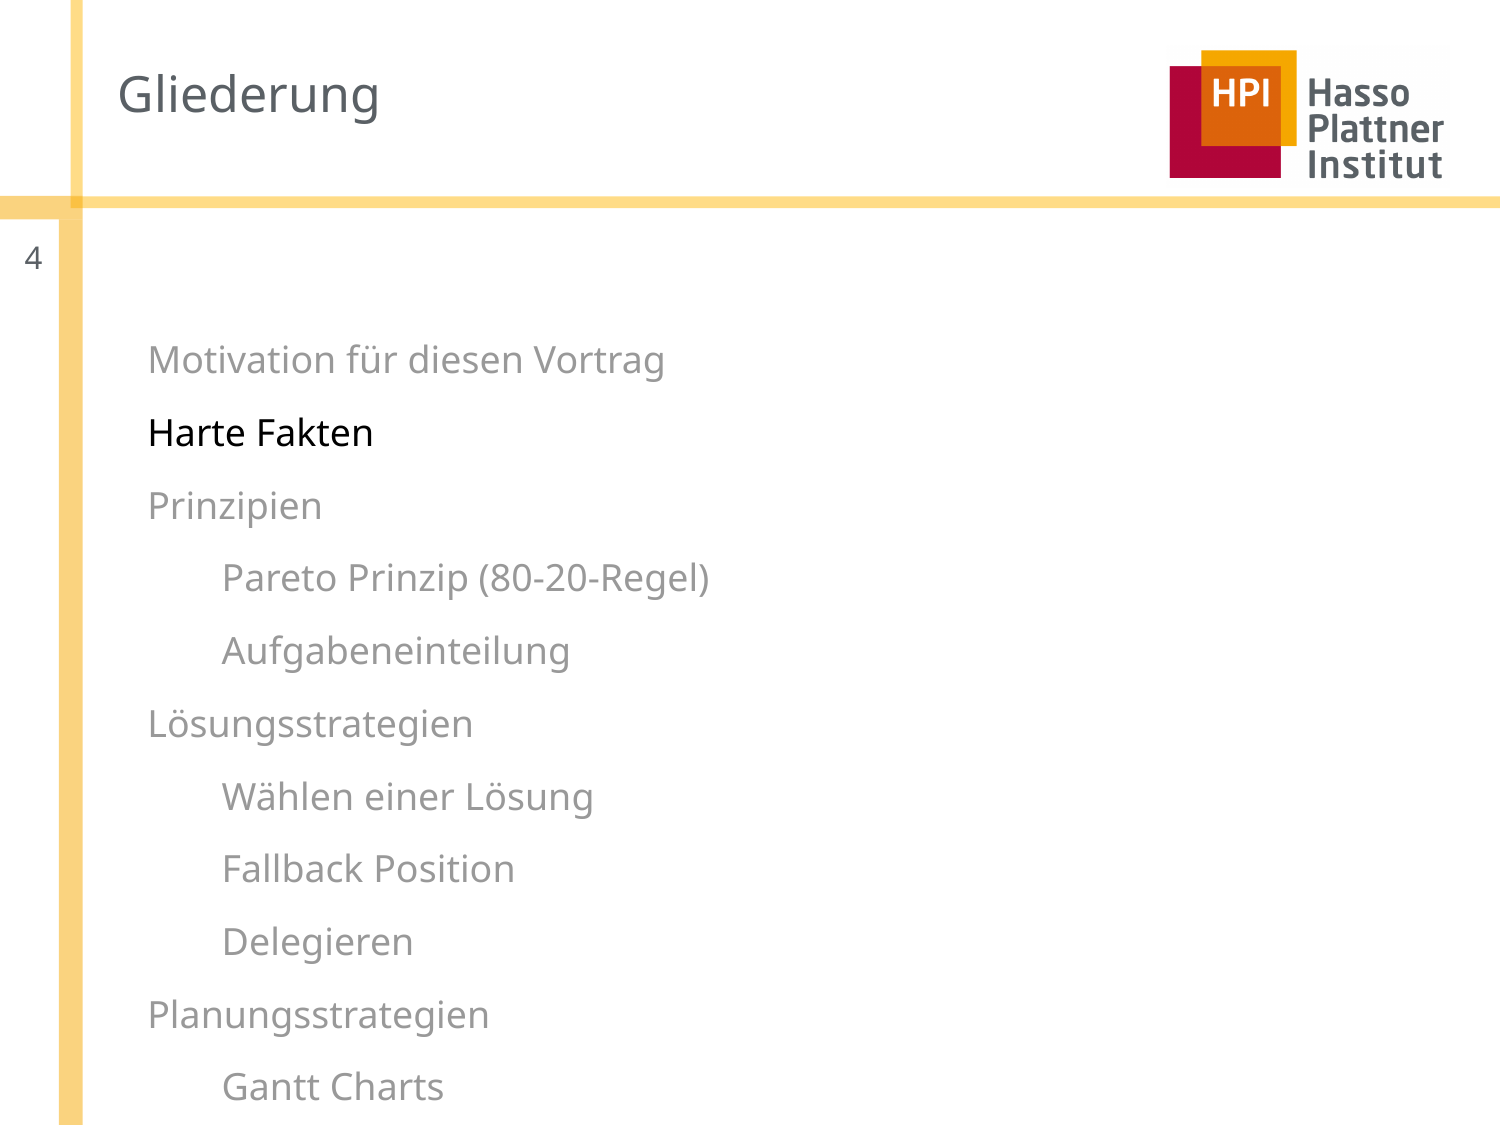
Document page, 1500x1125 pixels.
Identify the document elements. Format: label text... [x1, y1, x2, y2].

list Motivation für diesen Vortrag Harte Fakten Prinzipien Pareto Prinzip (80-20-Regel) Aufgabeneinteilung Lösungsstrategien Wählen einer Lösung Fallback Position Delegieren Planungsstrategien Gantt Charts Einsatz der verschiedenen Techniken im Projekt Umzug [117, 326, 1459, 1102]
title Gliederung [117, 0, 1093, 187]
